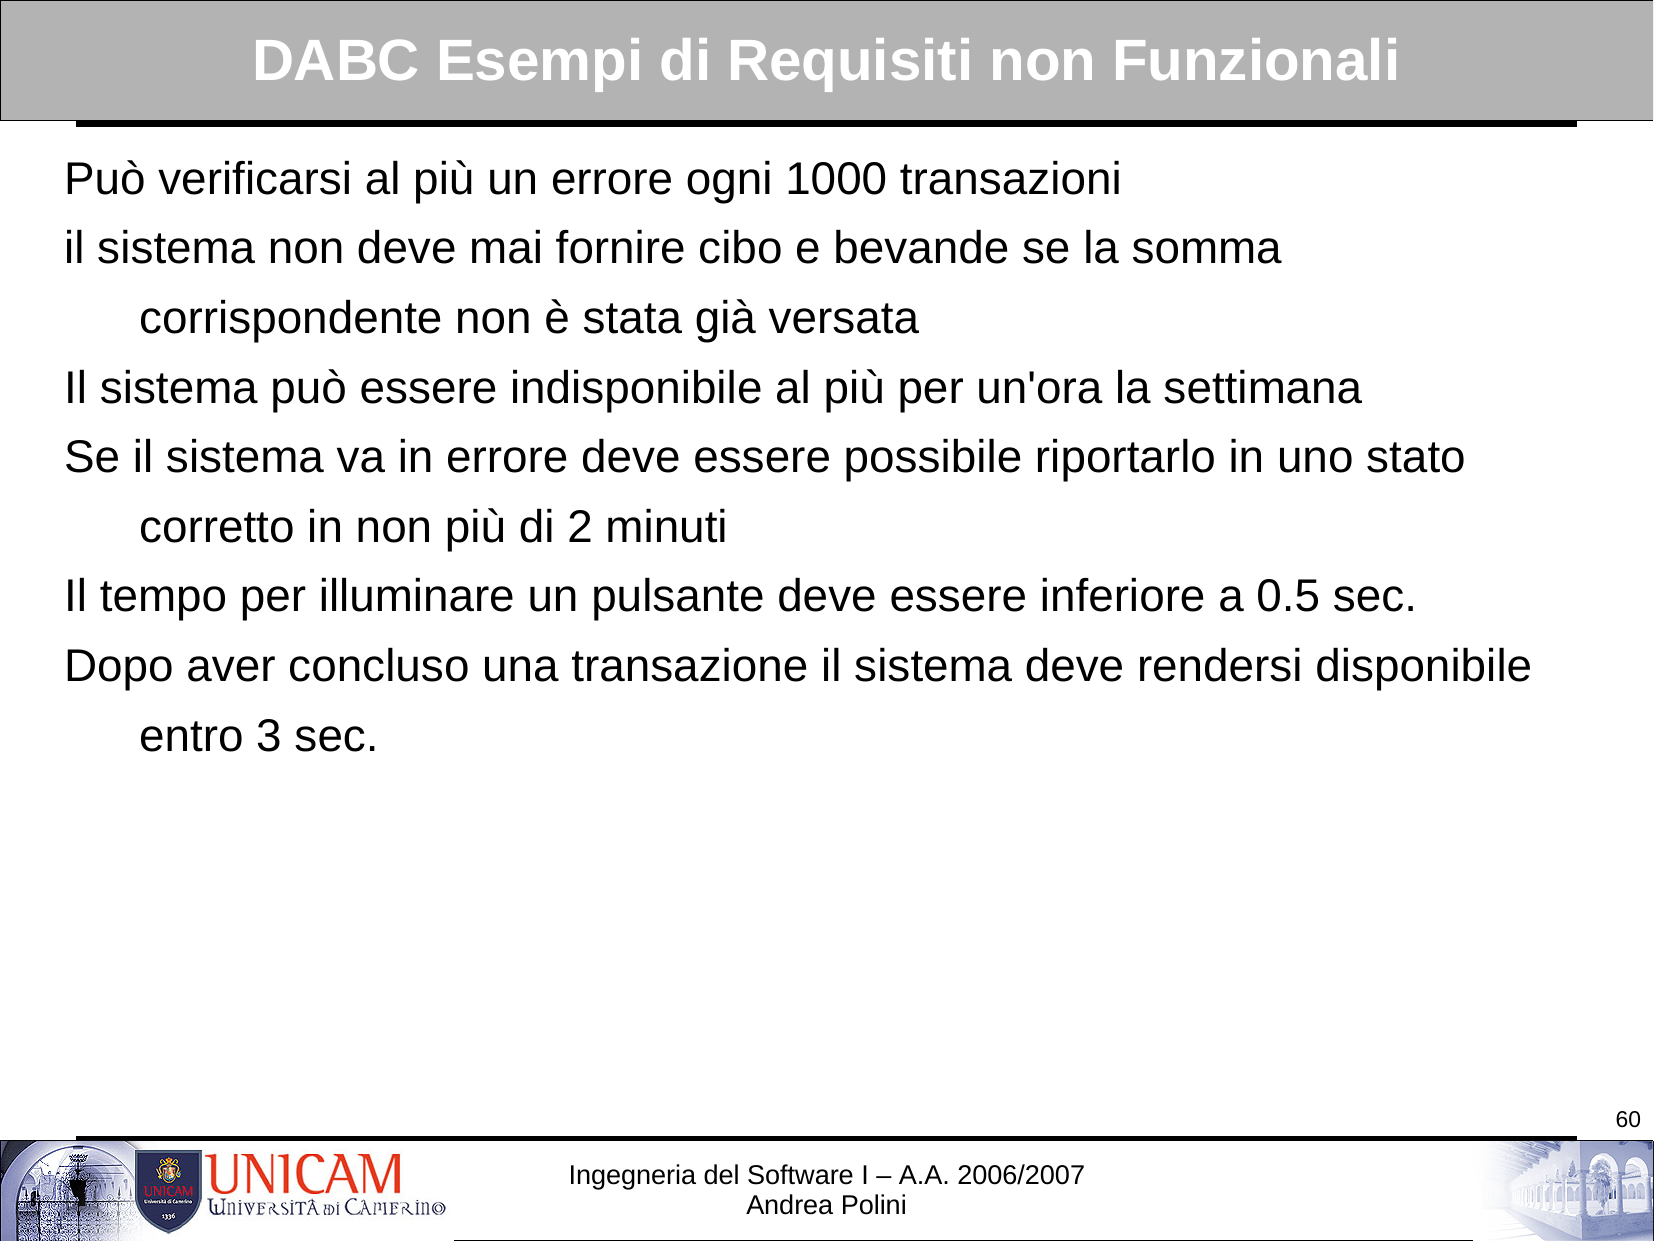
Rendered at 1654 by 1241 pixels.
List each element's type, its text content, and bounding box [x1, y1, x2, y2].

picture [0, 1141, 454, 1241]
list Può verificarsi al più un errore ogni 1000 transazioni il sistema non deve mai fornire cibo e bevande se la somma corrispondente non è stata già versata Il sistema può essere indisponibile al più per un'ora la settimana Se il sistema va in errore deve essere possibile riportarlo in uno stato corretto in non più di 2 minuti Il tempo per illuminare un pulsante deve essere inferiore a 0.5 sec. Dopo aver concluso una transazione il sistema deve rendersi disponibile entro 3 sec. [64, 152, 1565, 930]
title DABC Esempi di Requisiti non Funzionali [0, 0, 1653, 121]
picture [1473, 1141, 1654, 1241]
